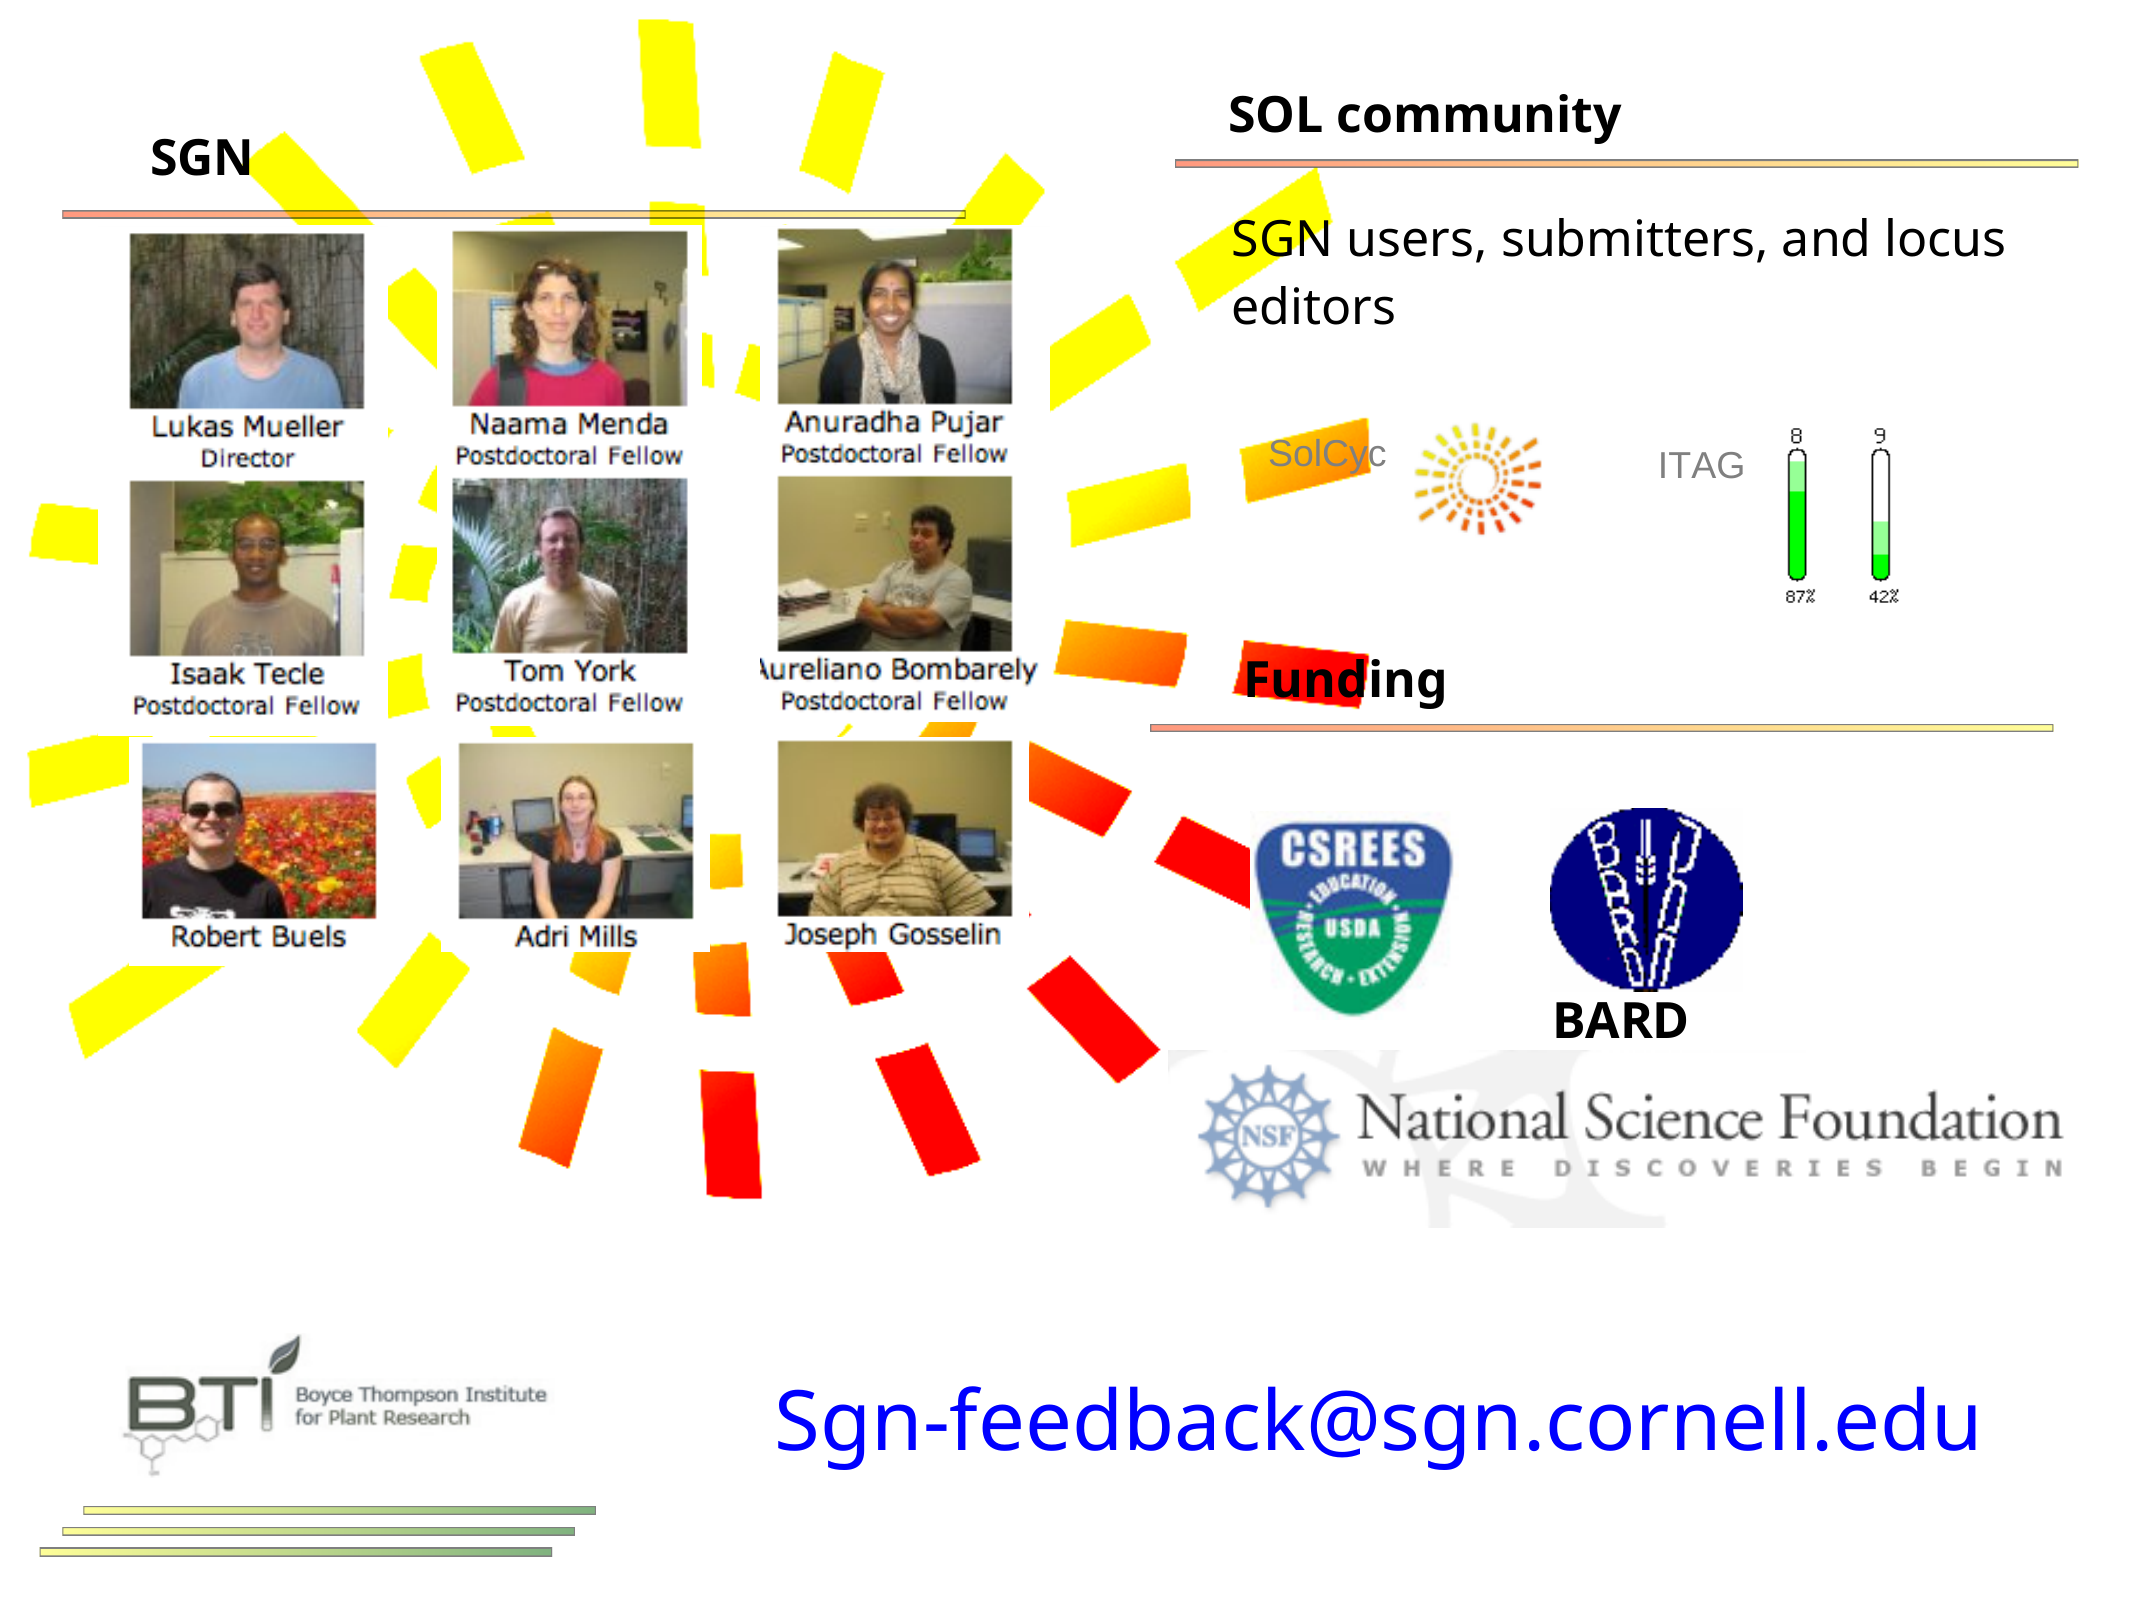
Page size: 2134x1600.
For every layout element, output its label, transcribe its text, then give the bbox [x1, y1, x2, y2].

text_box [62, 1527, 575, 1536]
picture [1405, 409, 1552, 554]
text_box [1175, 159, 2079, 168]
text_box SOL community [1125, 69, 1651, 173]
picture [1770, 424, 1917, 615]
text_box SolCyc [1257, 432, 1398, 475]
text_box BARD [1500, 975, 1743, 1064]
text_box ITAG [1647, 432, 1770, 499]
text_box [1150, 724, 2054, 732]
text_box Funding [1114, 634, 1503, 738]
text_box SGN [18, 112, 312, 194]
text_box [39, 1547, 553, 1557]
text_box Sgn-feedback@sgn.cornell.edu [633, 1354, 2127, 1506]
text_box [62, 210, 966, 219]
picture [1550, 808, 1743, 975]
text_box SGN users, submitters, and locus editors [1216, 195, 2038, 348]
picture [118, 1333, 561, 1480]
text_box [83, 1506, 596, 1515]
picture [7, 0, 2084, 1228]
